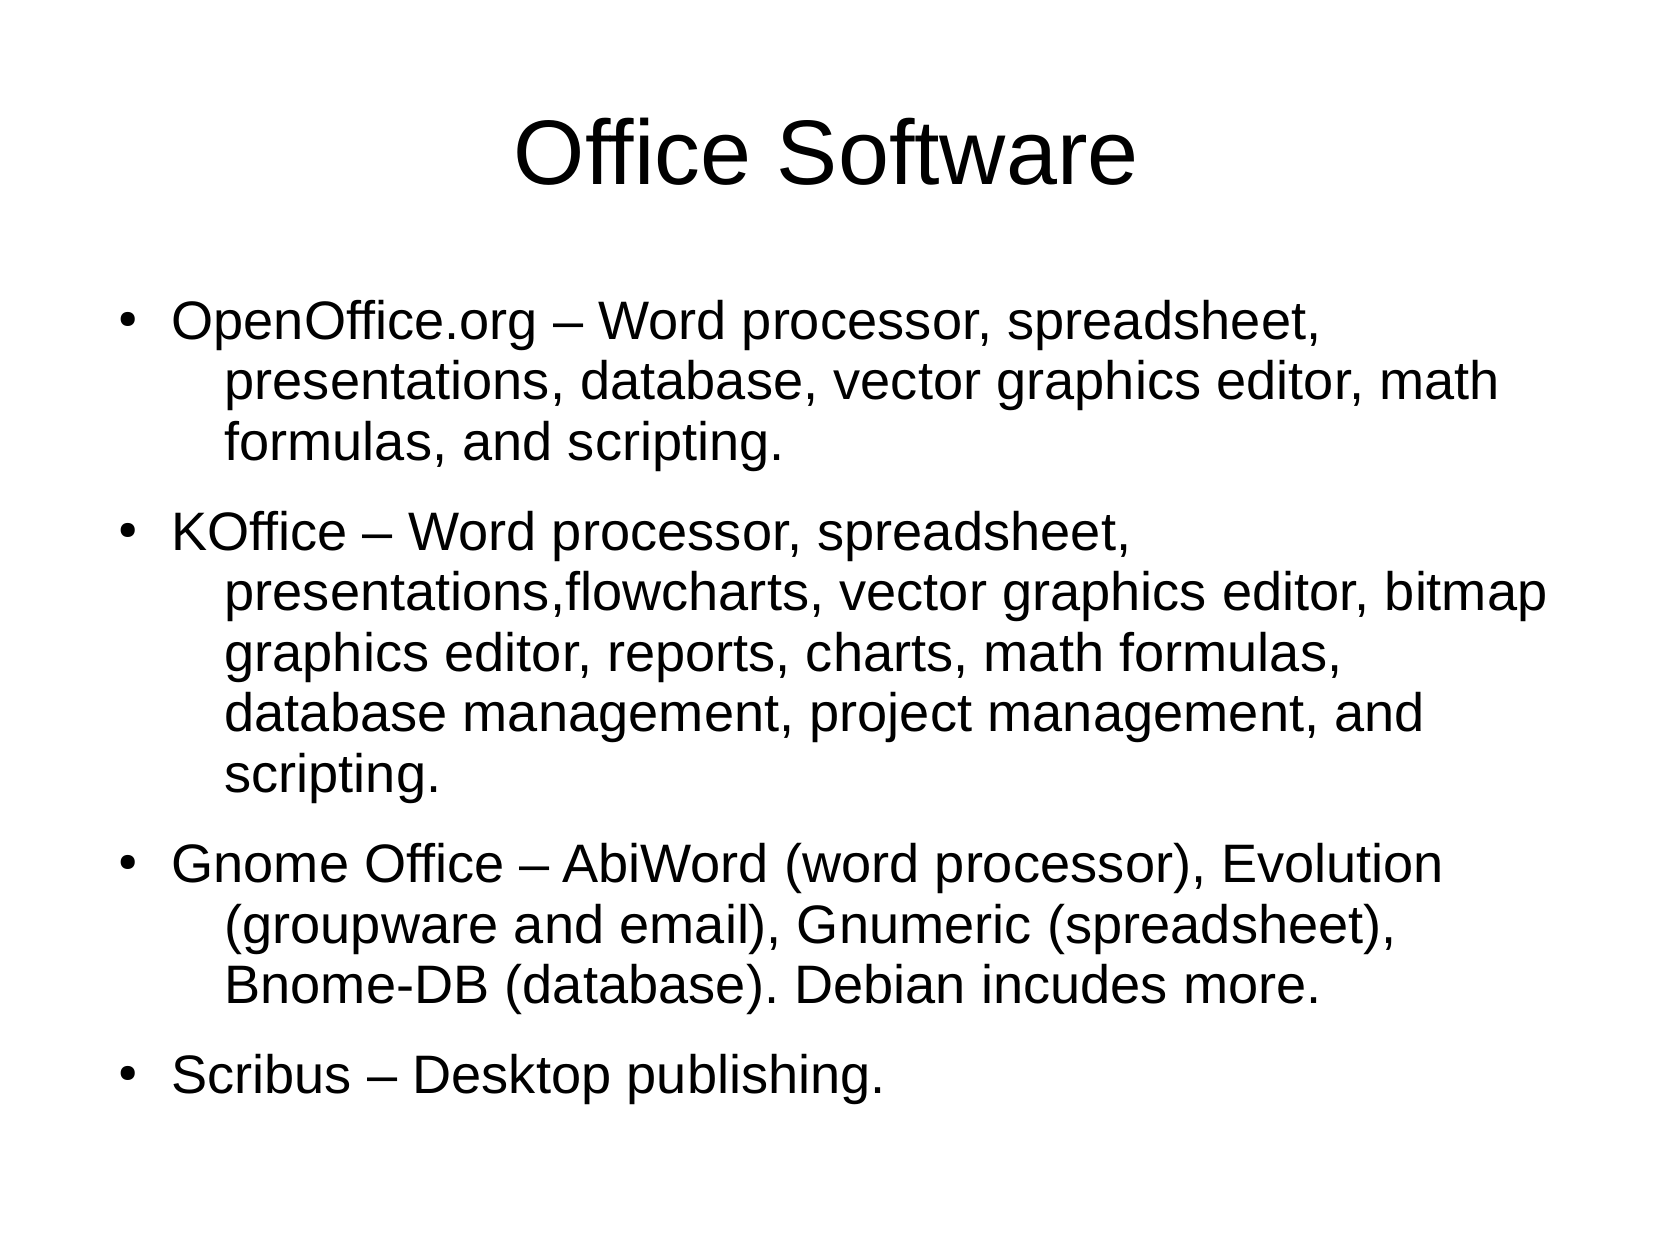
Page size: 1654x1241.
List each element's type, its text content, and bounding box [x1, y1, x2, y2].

list OpenOffice.org – Word processor, spreadsheet, presentations, database, vector graphics editor, math formulas, and scripting. KOffice – Word processor, spreadsheet, presentations,flowcharts, vector graphics editor, bitmap graphics editor, reports, charts, math formulas, database management, project management, and scripting. Gnome Office – AbiWord (word processor), Evolution (groupware and email), Gnumeric (spreadsheet), Bnome-DB (database). Debian incudes more. Scribus – Desktop publishing. [82, 290, 1571, 1187]
title Office Software [82, 56, 1571, 250]
